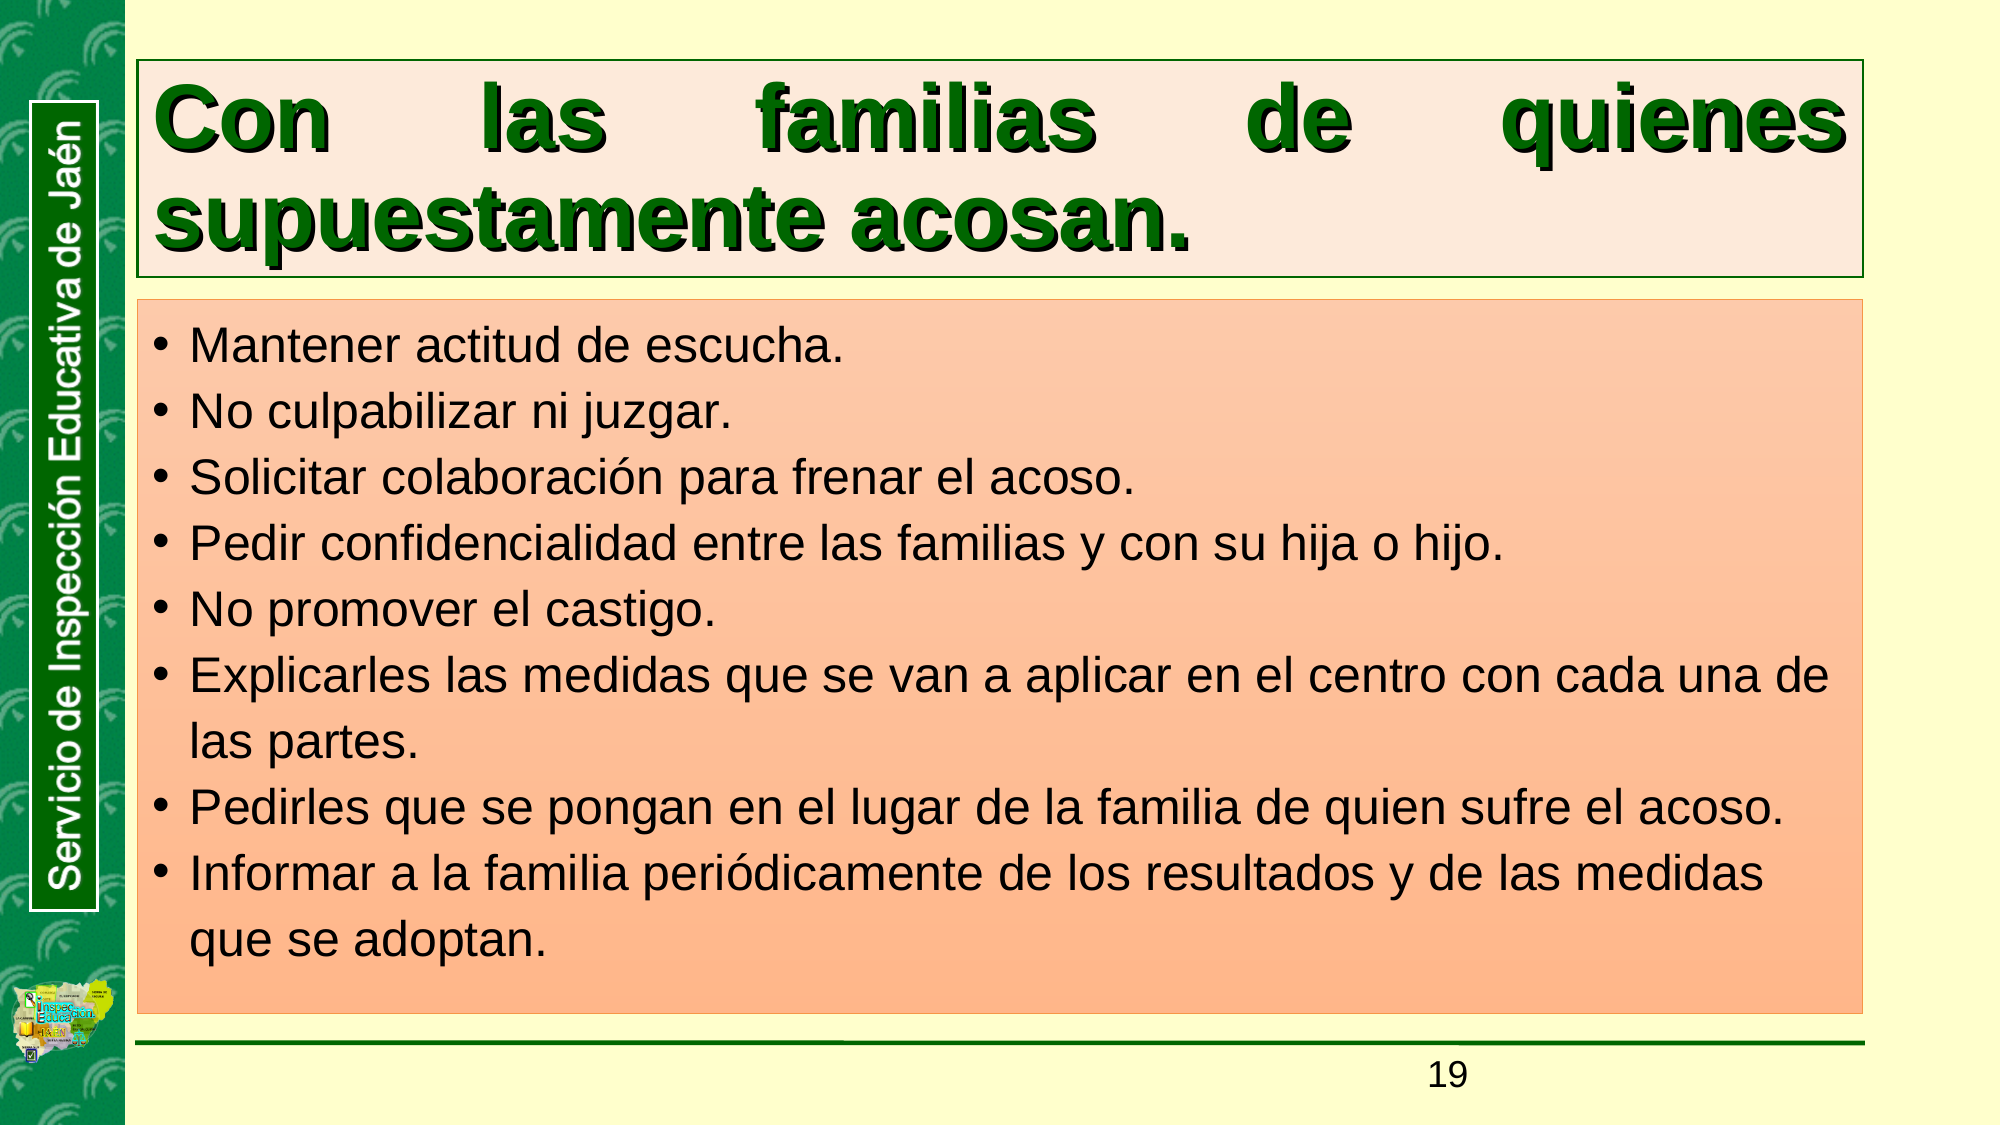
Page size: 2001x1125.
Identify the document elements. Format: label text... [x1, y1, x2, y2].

text_box <número> [1412, 1042, 1863, 1103]
picture [0, 0, 125, 1125]
text_box Mantener actitud de escucha. No culpabilizar ni juzgar. Solicitar colaboración para frenar el acoso. Pedir confidencialidad entre las familias y con su hija o hijo. No promover el castigo. Explicarles las medidas que se van a aplicar en el centro con cada una de las partes. Pedirles que se pongan en el lugar de la familia de quien sufre el acoso. Informar a la familia periódicamente de los resultados y de las medidas que se adoptan. [137, 299, 1863, 1014]
text_box Con las familias de quienes supuestamente acosan. [137, 59, 1863, 278]
